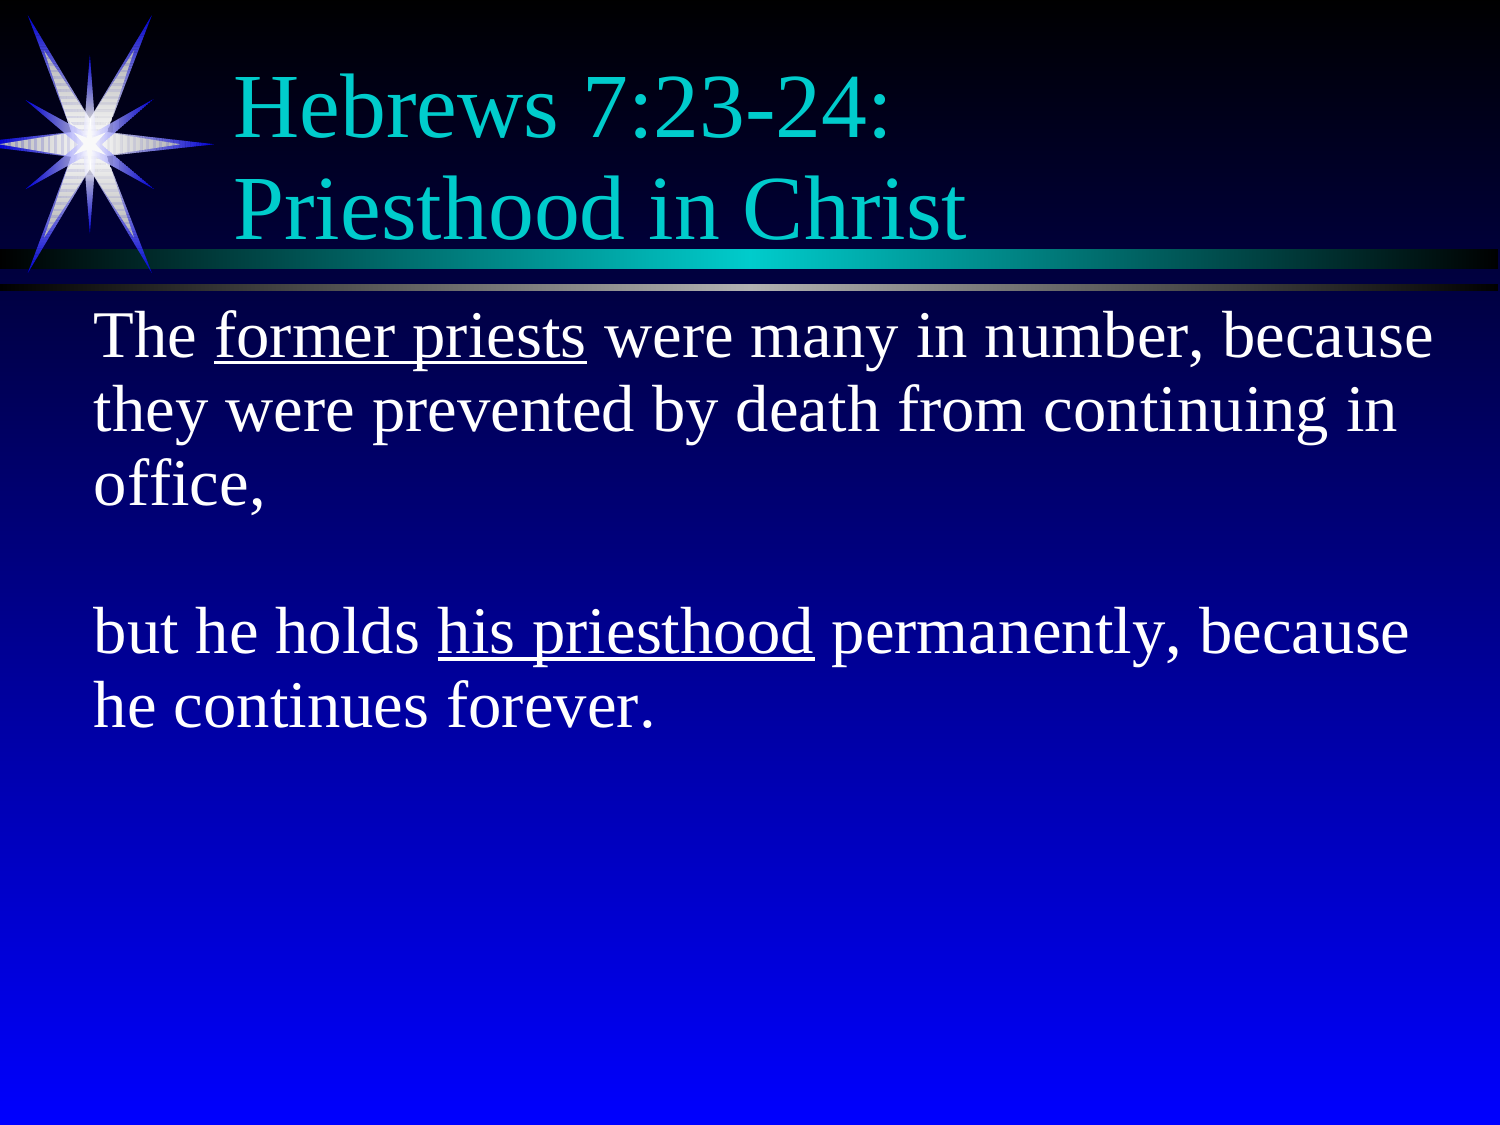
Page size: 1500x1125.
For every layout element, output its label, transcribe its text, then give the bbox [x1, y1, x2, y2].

text_box The former priests were many in number, because they were prevented by death from continuing in office, but he holds his priesthood permanently, because he continues forever. [78, 290, 1461, 987]
title Hebrews 7:23-24: Priesthood in Christ [219, 39, 1276, 276]
